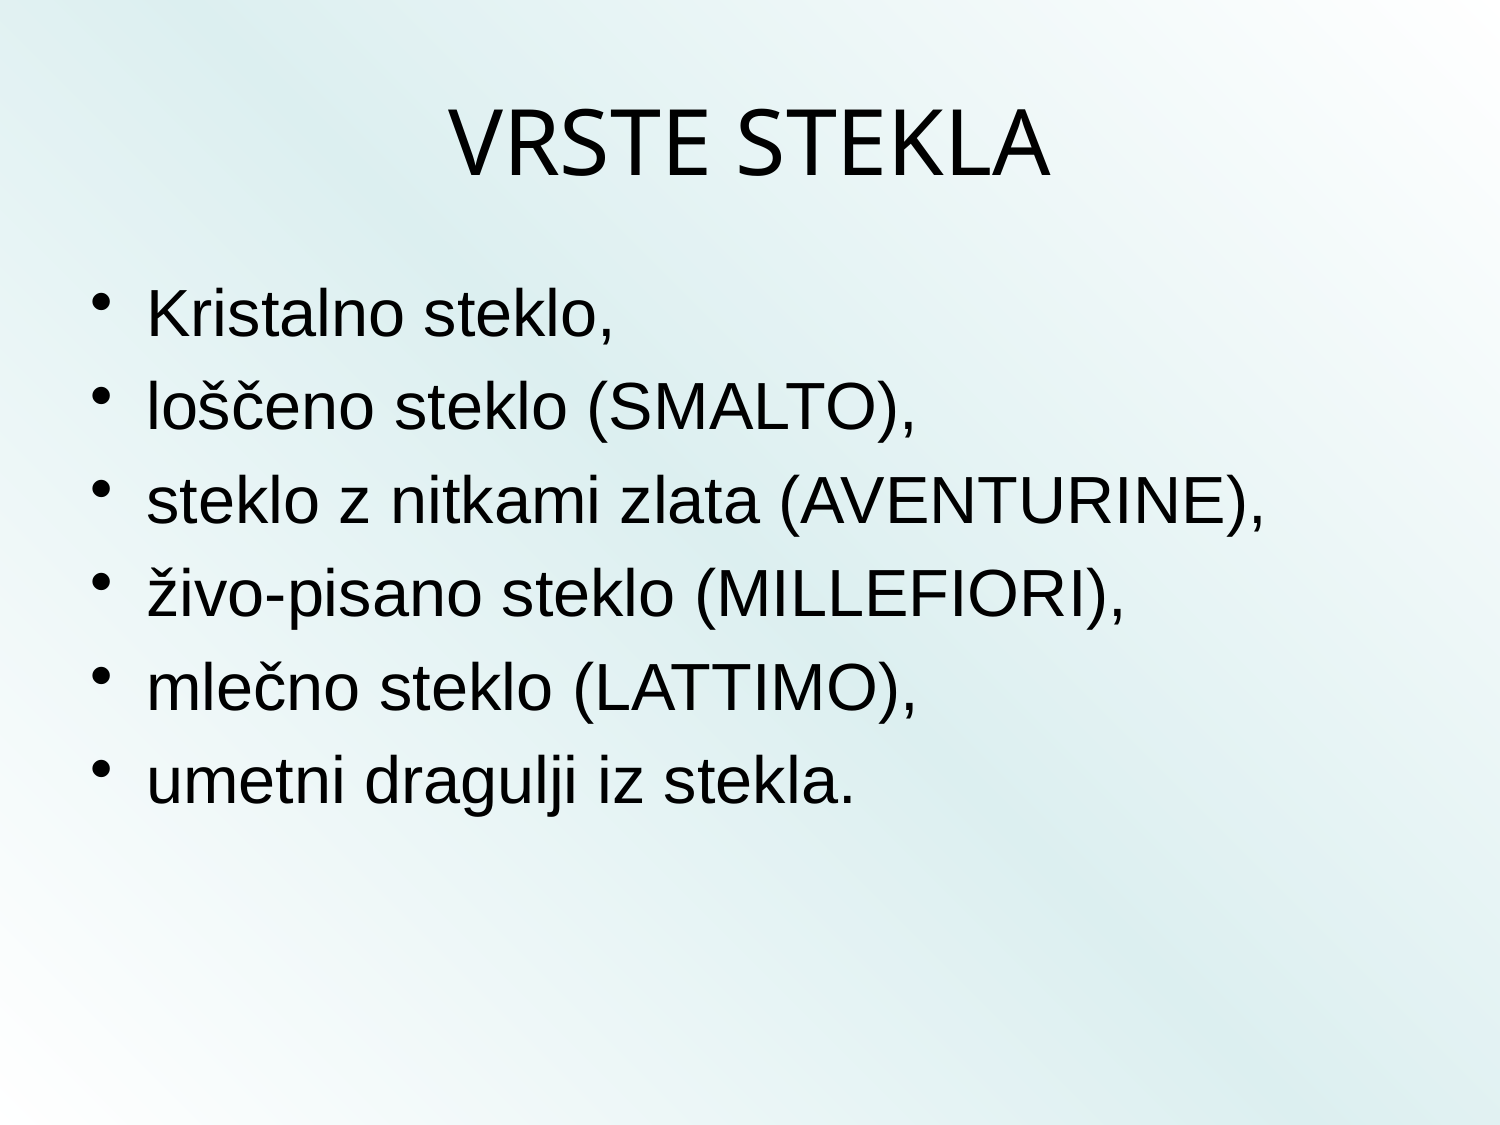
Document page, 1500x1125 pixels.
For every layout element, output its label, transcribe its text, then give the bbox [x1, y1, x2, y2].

list Kristalno steklo, loščeno steklo (SMALTO), steklo z nitkami zlata (AVENTURINE), živo-pisano steklo (MILLEFIORI), mlečno steklo (LATTIMO), umetni dragulji iz stekla. [75, 262, 1425, 1005]
title VRSTE STEKLA [75, 45, 1425, 233]
